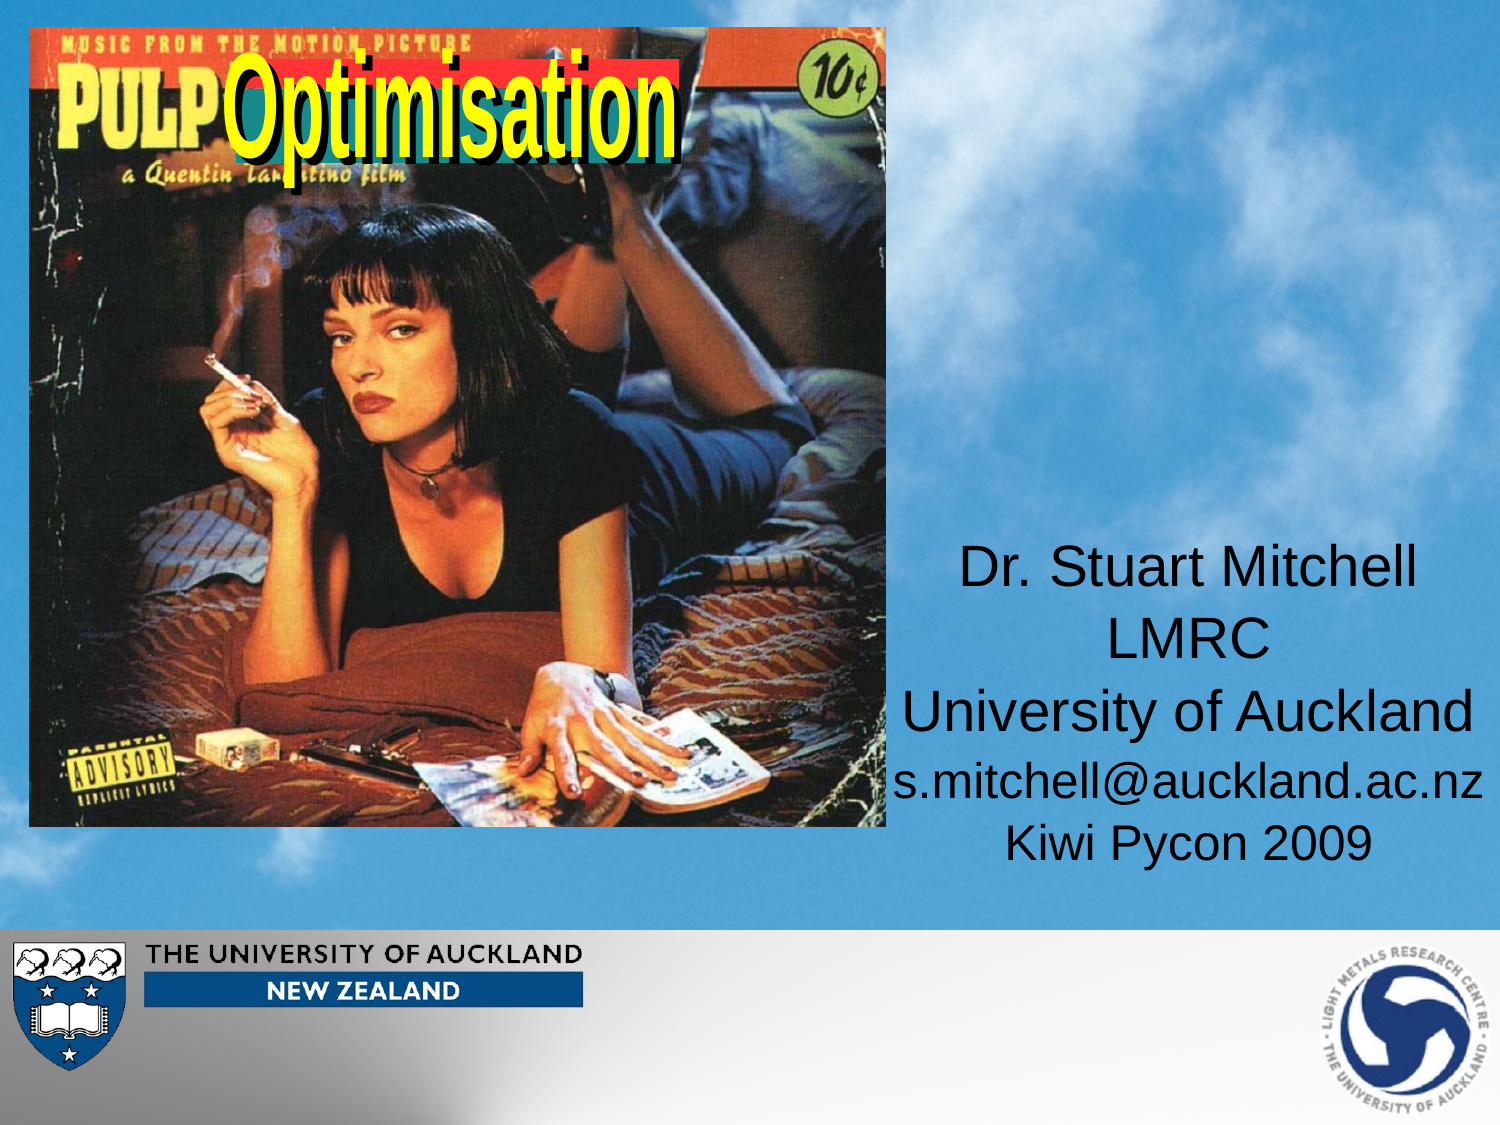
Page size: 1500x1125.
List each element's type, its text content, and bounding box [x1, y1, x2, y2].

text_box Optimisation [206, 0, 695, 195]
text_box Dr. Stuart Mitchell LMRC University of Auckland s.mitchell@auckland.ac.nz Kiwi Pycon 2009 [802, 531, 1500, 948]
picture [0, 0, 1500, 1125]
